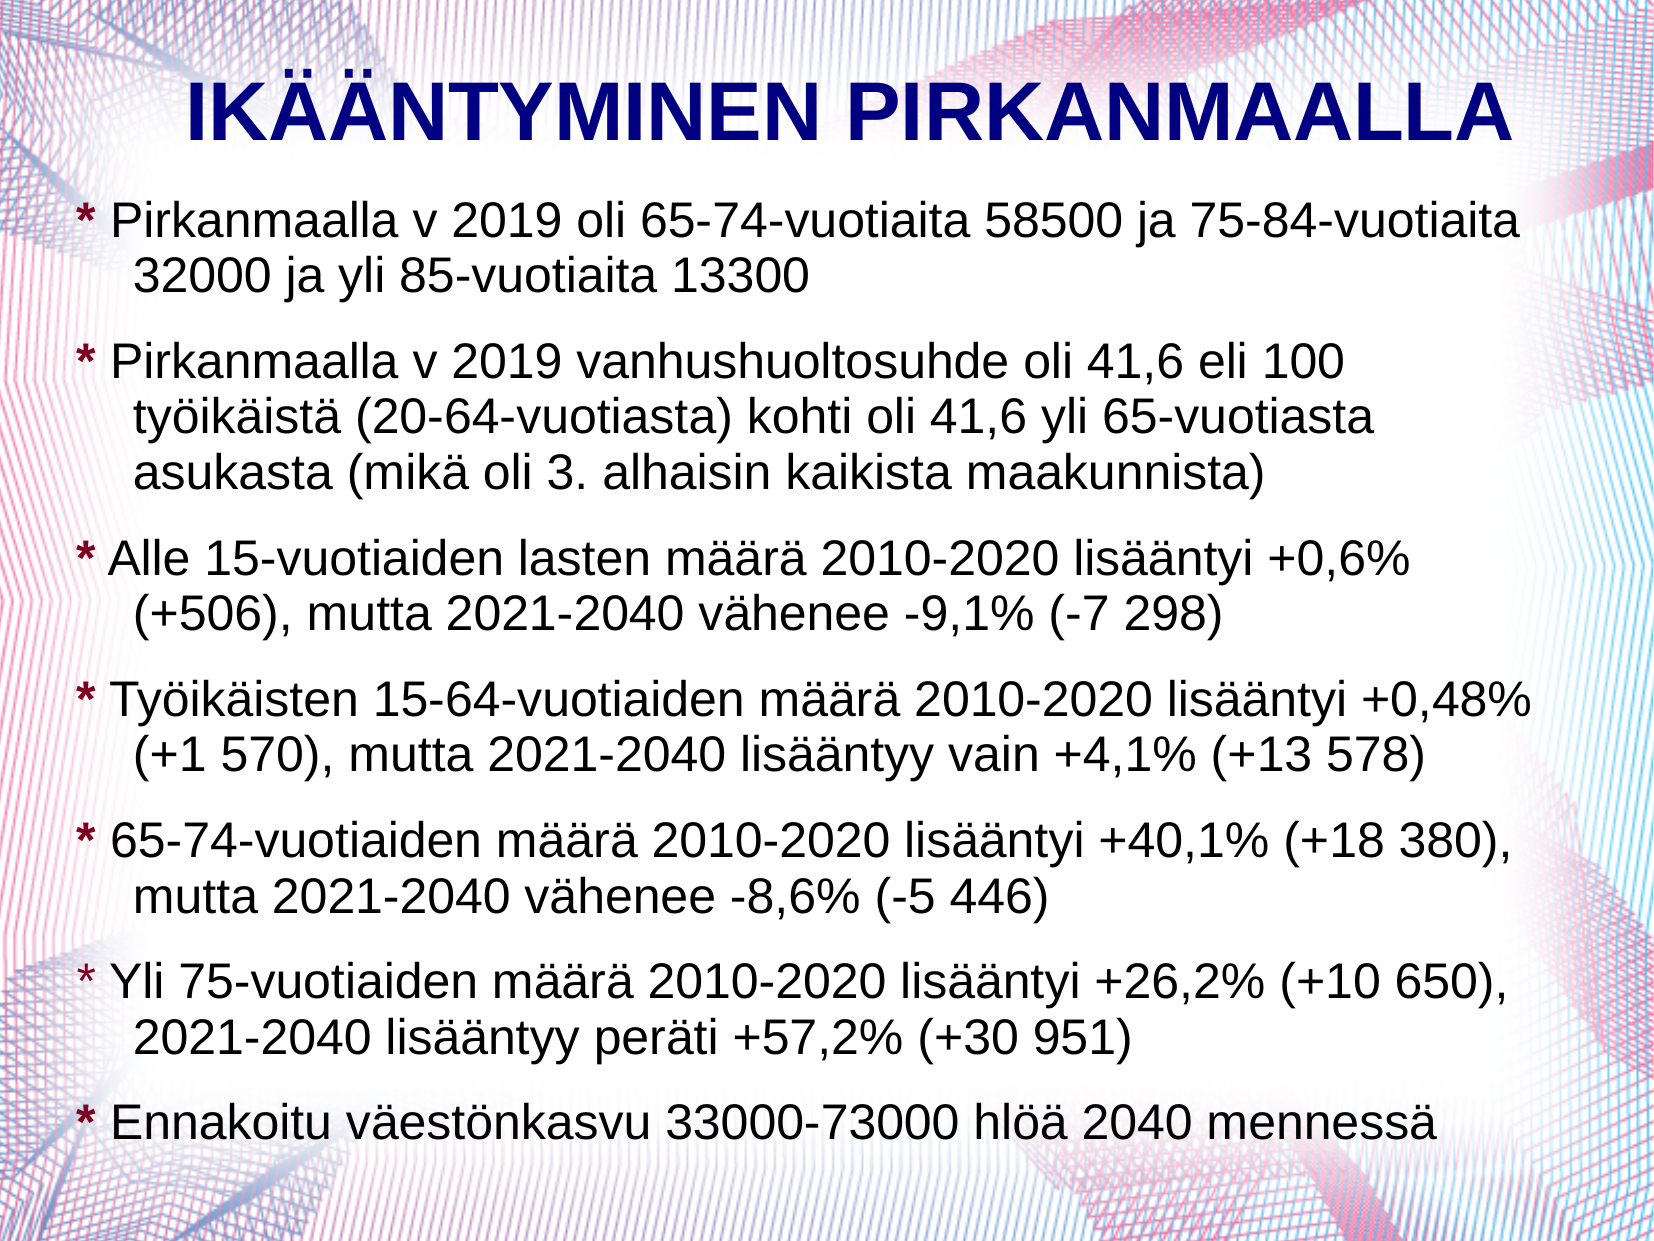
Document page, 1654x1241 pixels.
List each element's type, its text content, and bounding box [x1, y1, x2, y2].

title IKÄÄNTYMINEN PIRKANMAALLA [94, 35, 1583, 189]
picture [0, 0, 1654, 1241]
list * Pirkanmaalla v 2019 oli 65-74-vuotiaita 58500 ja 75-84-vuotiaita 32000 ja yli 85-vuotiaita 13300 * Pirkanmaalla v 2019 vanhushuoltosuhde oli 41,6 eli 100 työikäistä (20-64-vuotiasta) kohti oli 41,6 yli 65-vuotiasta asukasta (mikä oli 3. alhaisin kaikista maakunnista) * Alle 15-vuotiaiden lasten määrä 2010-2020 lisääntyi +0,6% (+506), mutta 2021-2040 vähenee -9,1% (-7 298) * Työikäisten 15-64-vuotiaiden määrä 2010-2020 lisääntyi +0,48% (+1 570), mutta 2021-2040 lisääntyy vain +4,1% (+13 578) * 65-74-vuotiaiden määrä 2010-2020 lisääntyi +40,1% (+18 380), mutta 2021-2040 vähenee -8,6% (-5 446) * Yli 75-vuotiaiden määrä 2010-2020 lisääntyi +26,2% (+10 650), 2021-2040 lisääntyy peräti +57,2% (+30 951) * Ennakoitu väestönkasvu 33000-73000 hlöä 2040 mennessä [76, 188, 1565, 1241]
